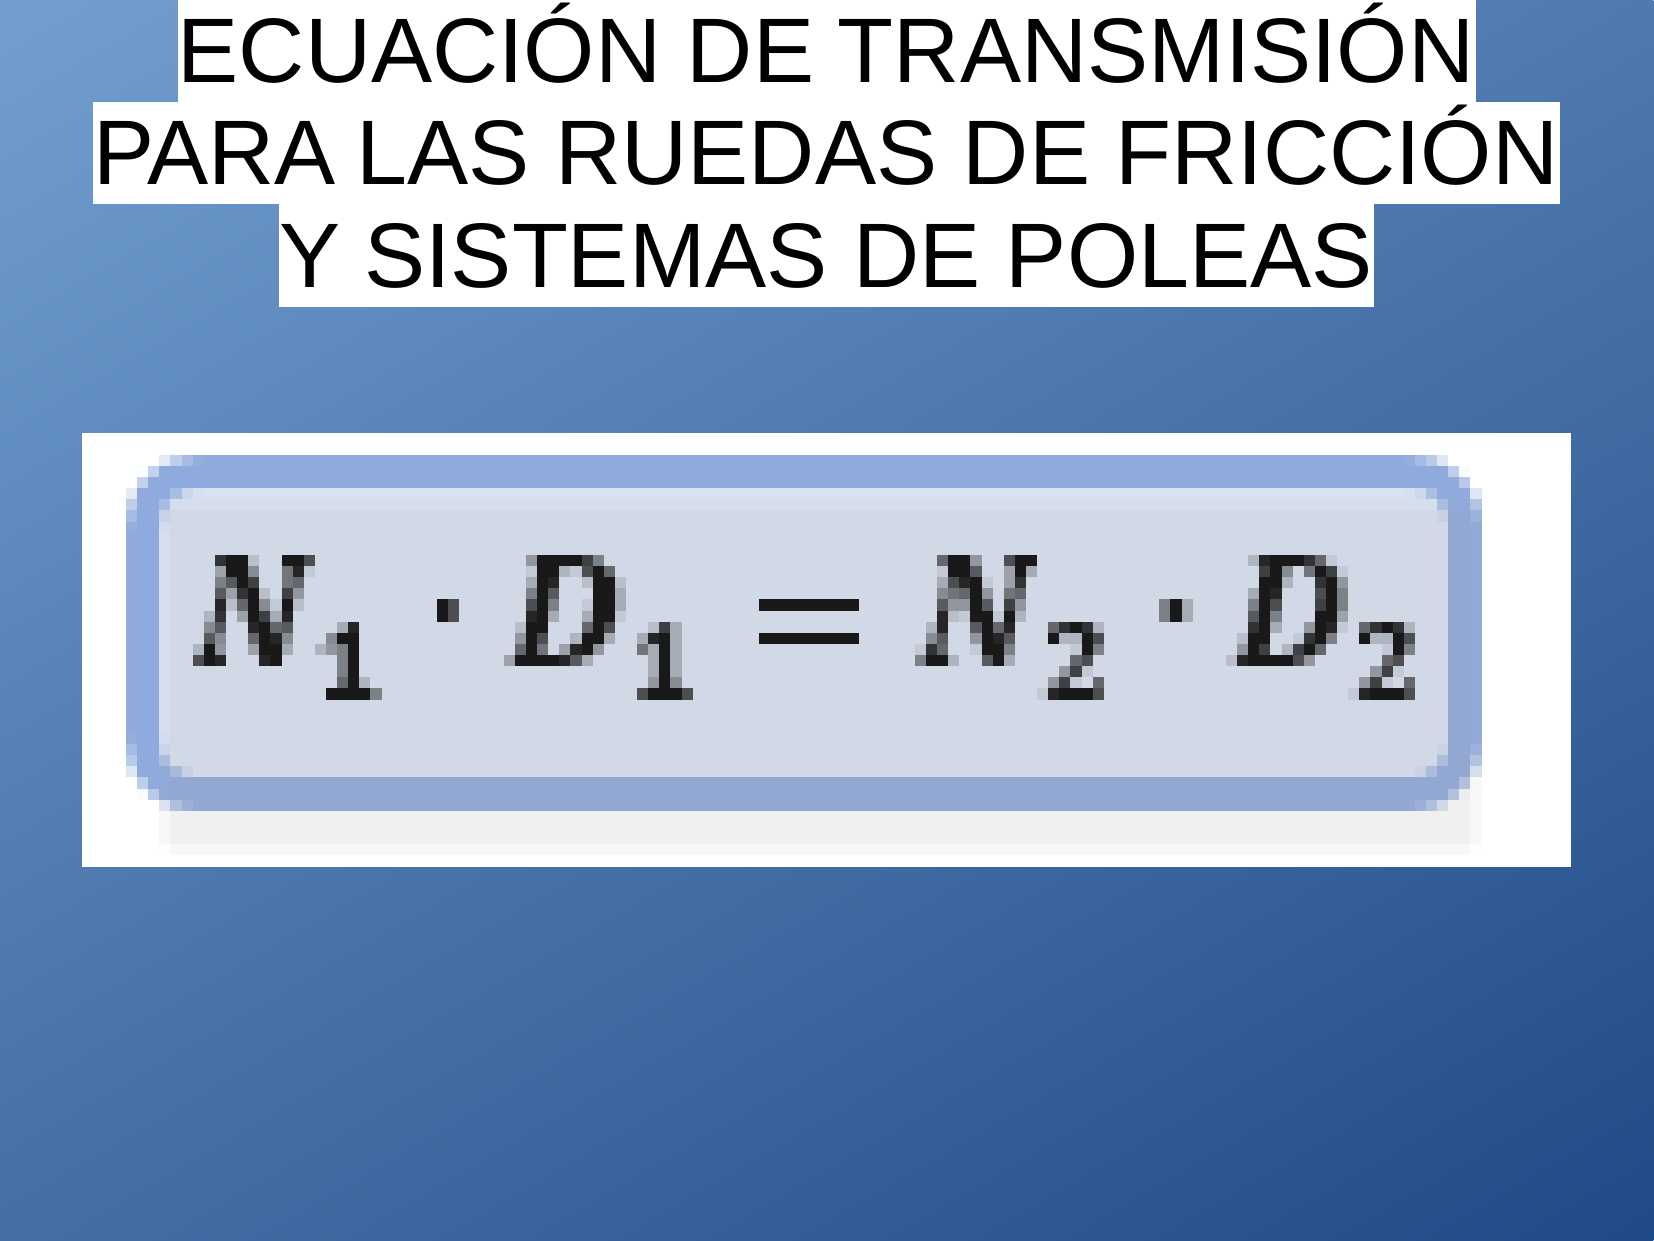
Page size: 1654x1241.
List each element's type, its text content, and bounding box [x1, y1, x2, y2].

title ECUACIÓN DE TRANSMISIÓN PARA LAS RUEDAS DE FRICCIÓN Y SISTEMAS DE POLEAS [82, 0, 1571, 307]
picture [82, 433, 1571, 867]
